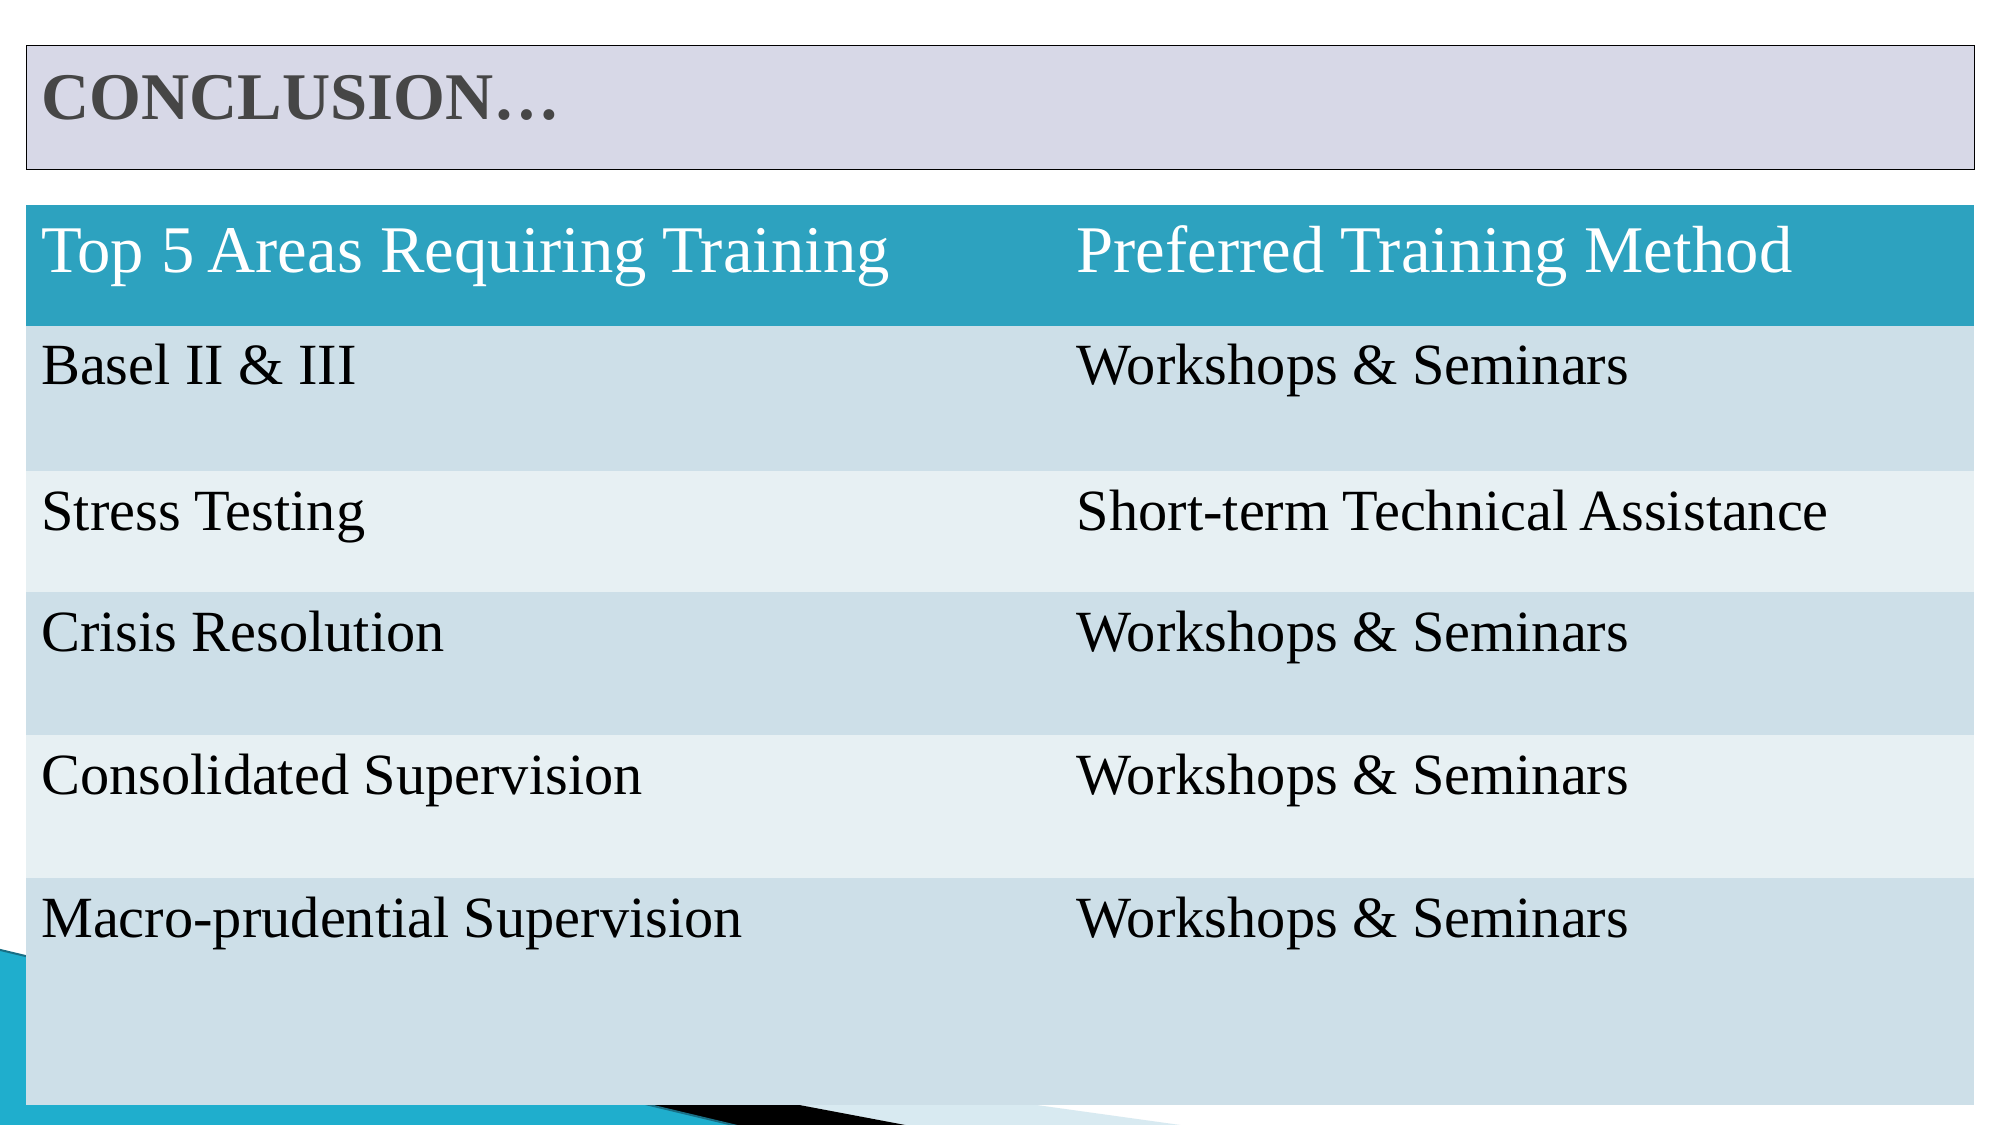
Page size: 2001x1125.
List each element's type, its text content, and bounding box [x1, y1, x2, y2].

table_cell Workshops & Seminars [1062, 592, 1974, 735]
table_cell Workshops & Seminars [1062, 326, 1974, 471]
table_cell Macro-prudential Supervision [26, 878, 1062, 1105]
table_cell Workshops & Seminars [1062, 735, 1974, 878]
table_header Preferred Training Method [1062, 205, 1974, 326]
table_cell Workshops & Seminars [1062, 878, 1974, 1105]
title CONCLUSION… [26, 45, 1975, 170]
table_cell Crisis Resolution [26, 592, 1062, 735]
table_cell Stress Testing [26, 471, 1062, 592]
table_cell Short-term Technical Assistance [1062, 471, 1974, 592]
table_header Top 5 Areas Requiring Training [26, 205, 1062, 326]
table_cell Consolidated Supervision [26, 735, 1062, 878]
table_cell Basel II & III [26, 326, 1062, 471]
